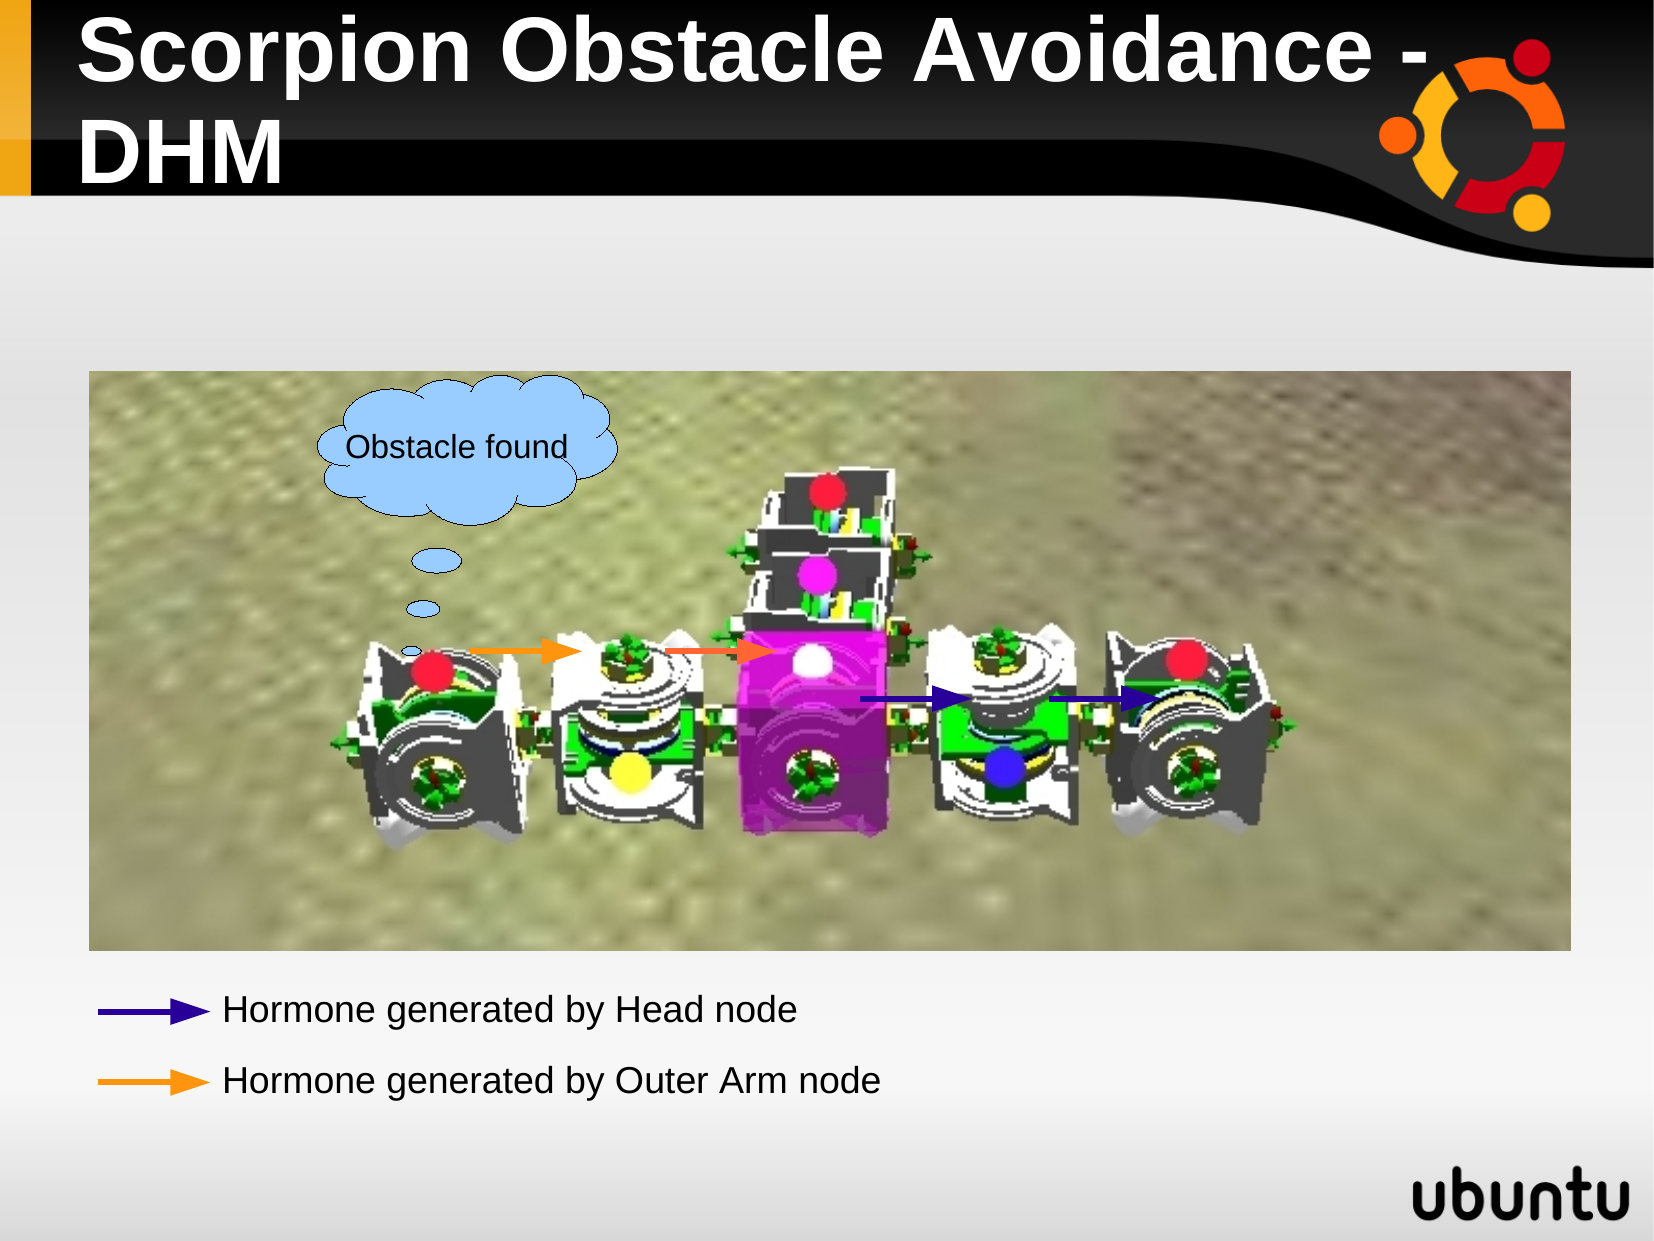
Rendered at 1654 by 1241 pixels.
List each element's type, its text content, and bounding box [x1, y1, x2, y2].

text_box Obstacle found [411, 548, 462, 574]
text_box Obstacle found [406, 600, 440, 618]
text_box Hormone generated by Outer Arm node [207, 1051, 920, 1109]
text_box Hormone generated by Head node [207, 980, 920, 1038]
title Scorpion Obstacle Avoidance - DHM [76, 0, 1565, 204]
text_box Obstacle found [317, 375, 618, 526]
picture [0, 0, 1654, 1241]
